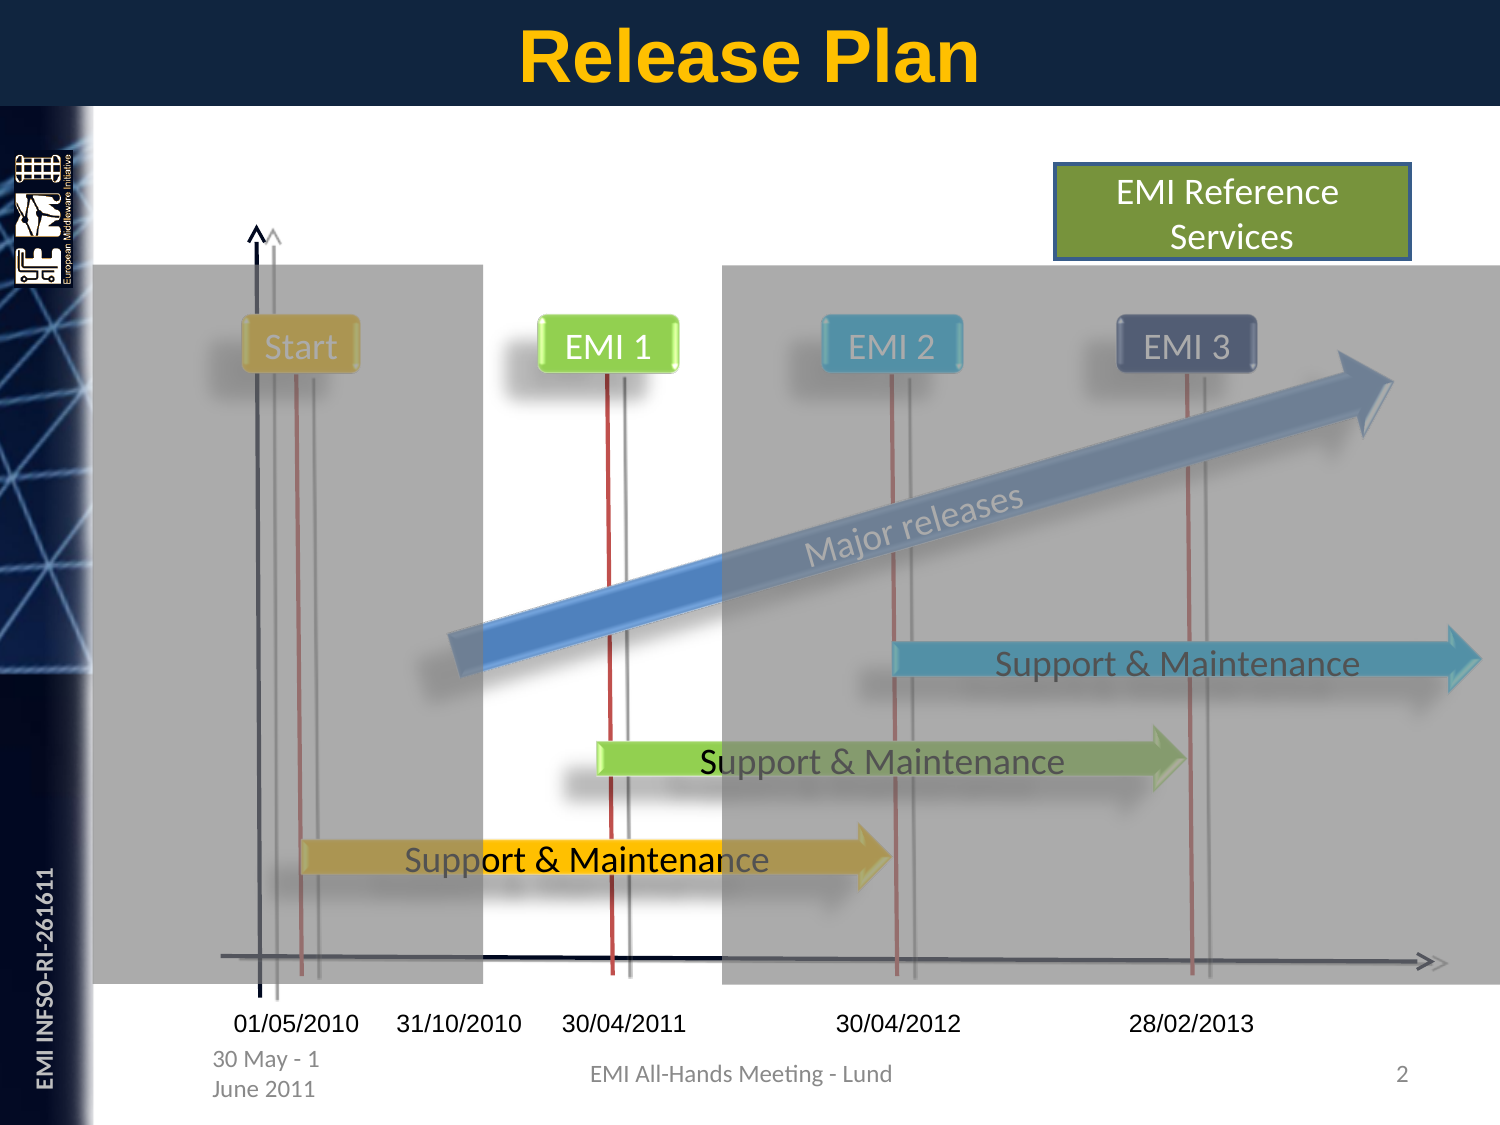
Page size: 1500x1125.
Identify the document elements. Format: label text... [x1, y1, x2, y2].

picture [484, 876, 722, 946]
text_box EMI All-Hands Meeting - Lund [380, 1042, 1103, 1103]
text_box EMI 1 [540, 317, 677, 347]
text_box Major releases [484, 553, 722, 672]
text_box 30/04/2011 [547, 999, 703, 1046]
picture [0, 106, 105, 1125]
text_box [92, 264, 484, 984]
picture [484, 603, 722, 847]
title Release Plan [0, 0, 1500, 106]
picture [484, 308, 722, 622]
text_box 30 May - 1 June 2011 [197, 1042, 369, 1103]
text_box [722, 265, 1500, 985]
text_box <number> [1354, 1042, 1424, 1103]
text_box Support & Maintenance [596, 741, 722, 778]
text_box 01/05/2010 [218, 999, 375, 1046]
text_box 31/10/2010 [381, 999, 538, 1046]
text_box 30/04/2012 [821, 999, 977, 1046]
text_box 28/02/2013 [1114, 999, 1270, 1046]
text_box Support & Maintenance [484, 840, 722, 876]
text_box EMI Reference Services [1054, 164, 1410, 260]
